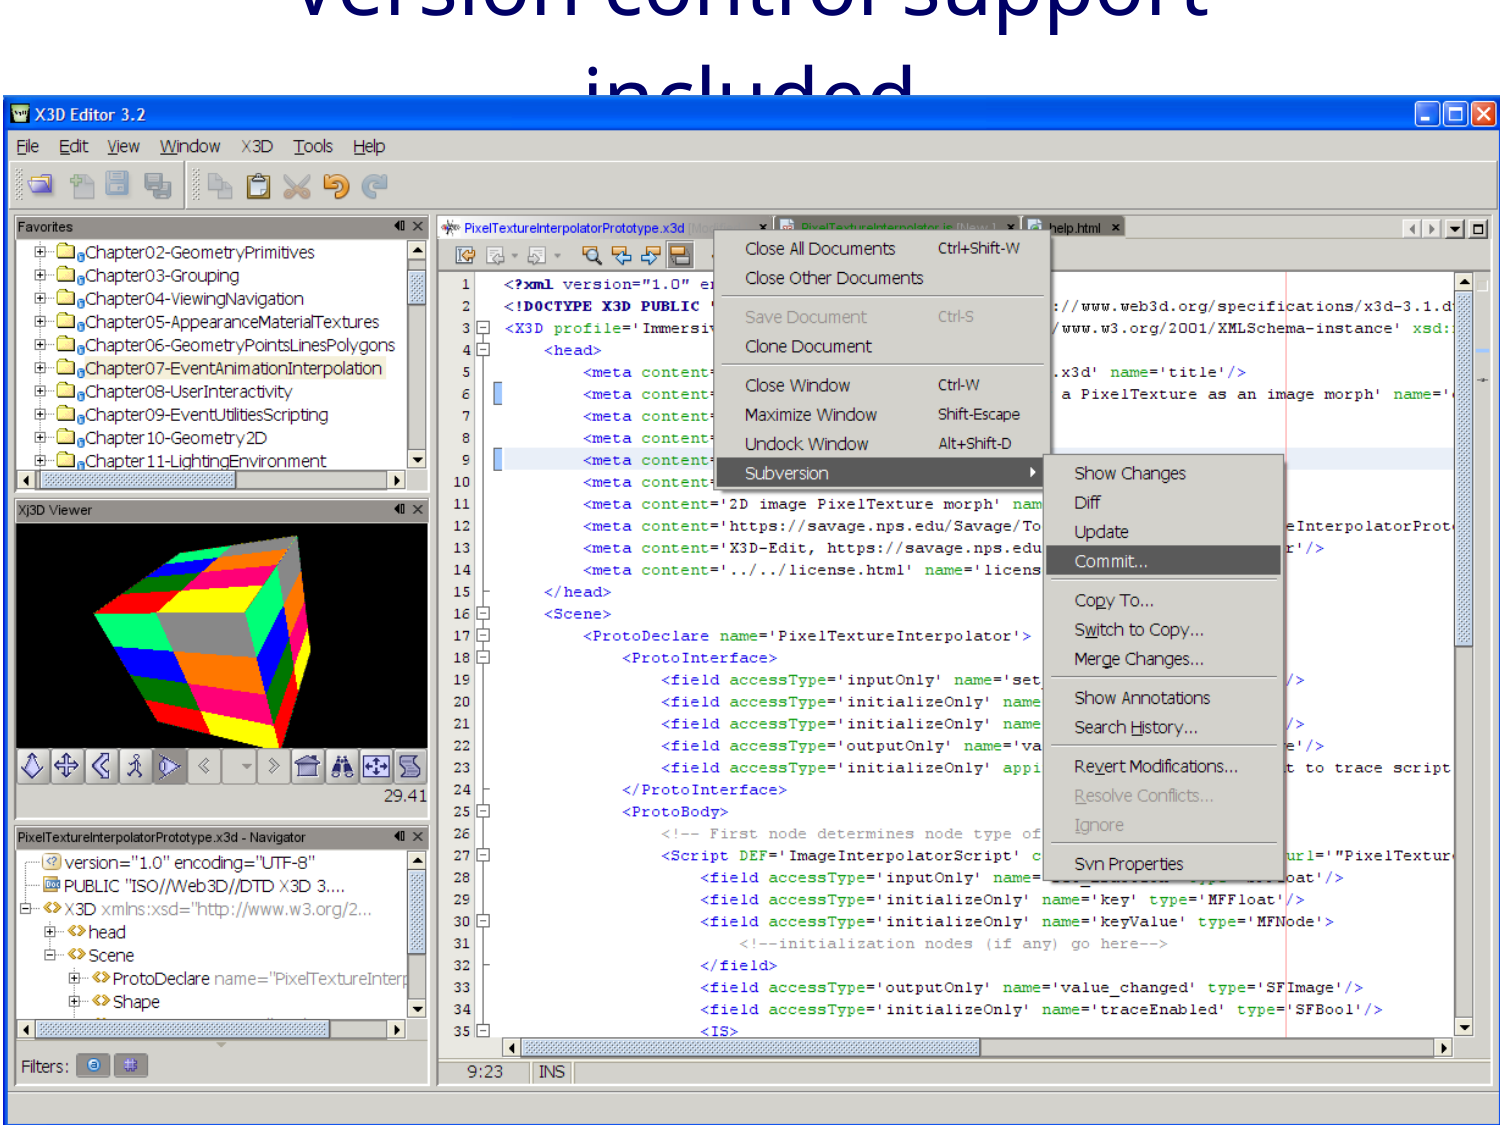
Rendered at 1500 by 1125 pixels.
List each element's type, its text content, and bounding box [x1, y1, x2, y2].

picture [3, 95, 1500, 1125]
title Version control support included [112, 0, 1388, 91]
